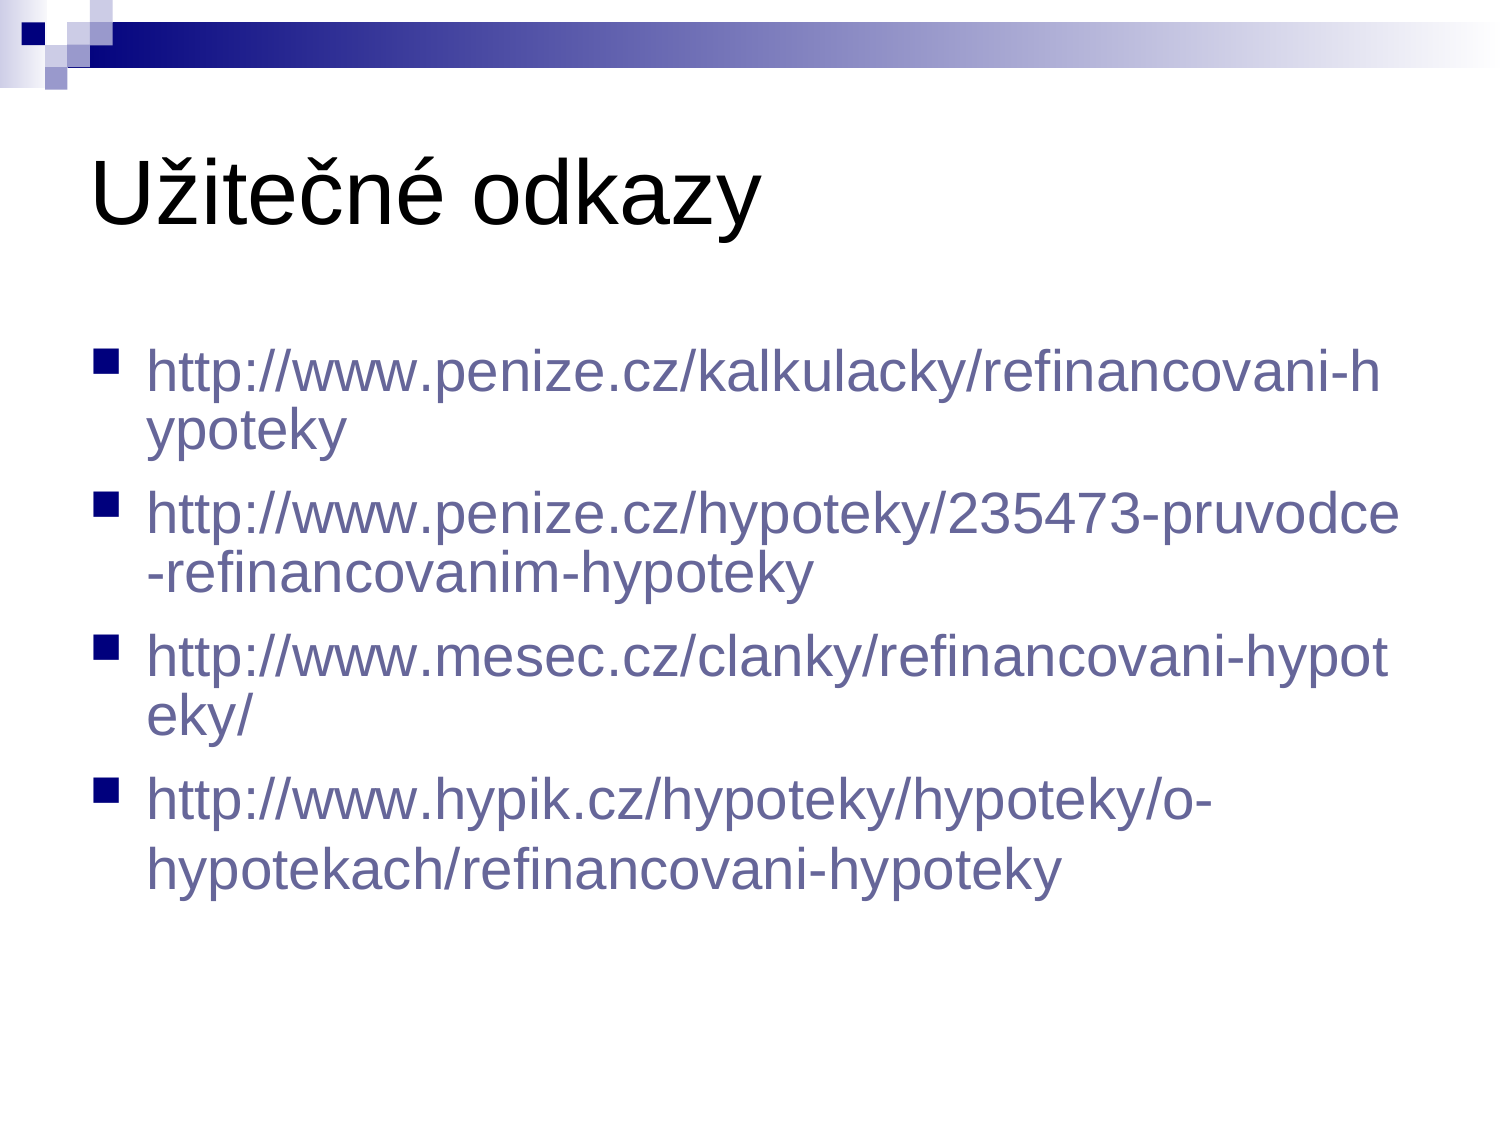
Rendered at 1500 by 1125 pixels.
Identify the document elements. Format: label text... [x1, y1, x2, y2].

title Užitečné odkazy [75, 75, 1426, 301]
list http://www.penize.cz/kalkulacky/refinancovani-hypoteky http://www.penize.cz/hypoteky/235473-pruvodce-refinancovanim-hypoteky http://www.mesec.cz/clanky/refinancovani-hypoteky/ http://www.hypik.cz/hypoteky/hypoteky/o-hypotekach/refinancovani-hypoteky [75, 324, 1426, 963]
